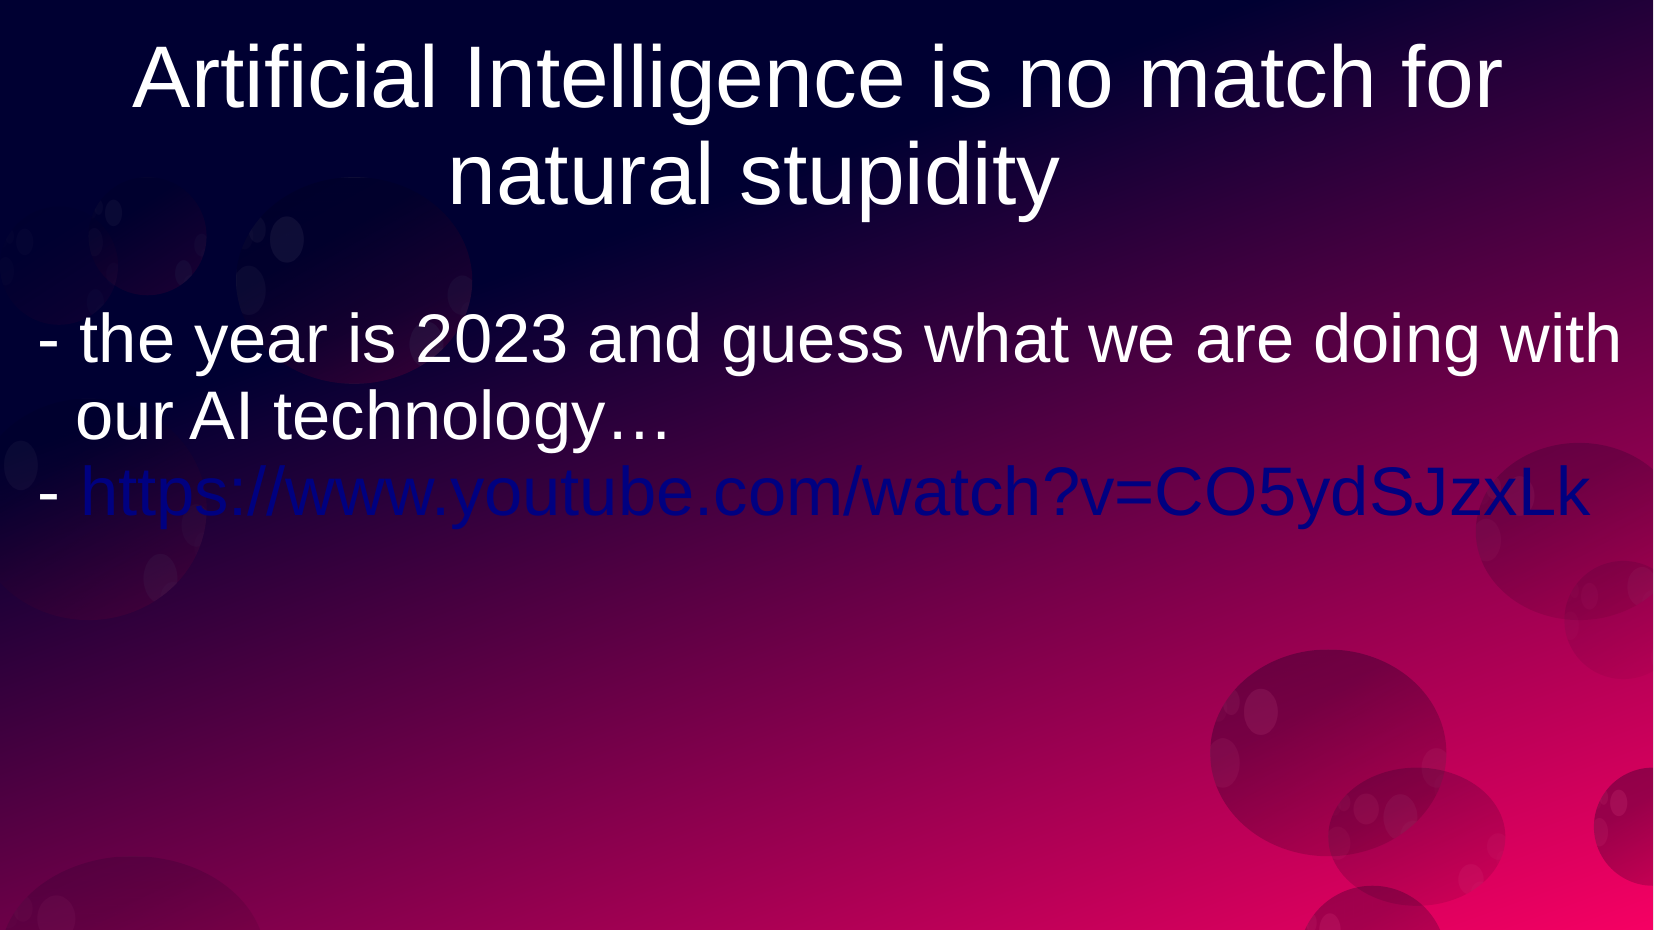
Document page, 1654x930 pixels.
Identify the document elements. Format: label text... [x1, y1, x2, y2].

title Artificial Intelligence is no match for natural stupidity - the year is 2023 and guess what we are doing with our AI technology… - https://www.youtube.com/watch?v=CO5ydSJzxLk [0, 27, 1651, 608]
picture [1648, 0, 1654, 930]
